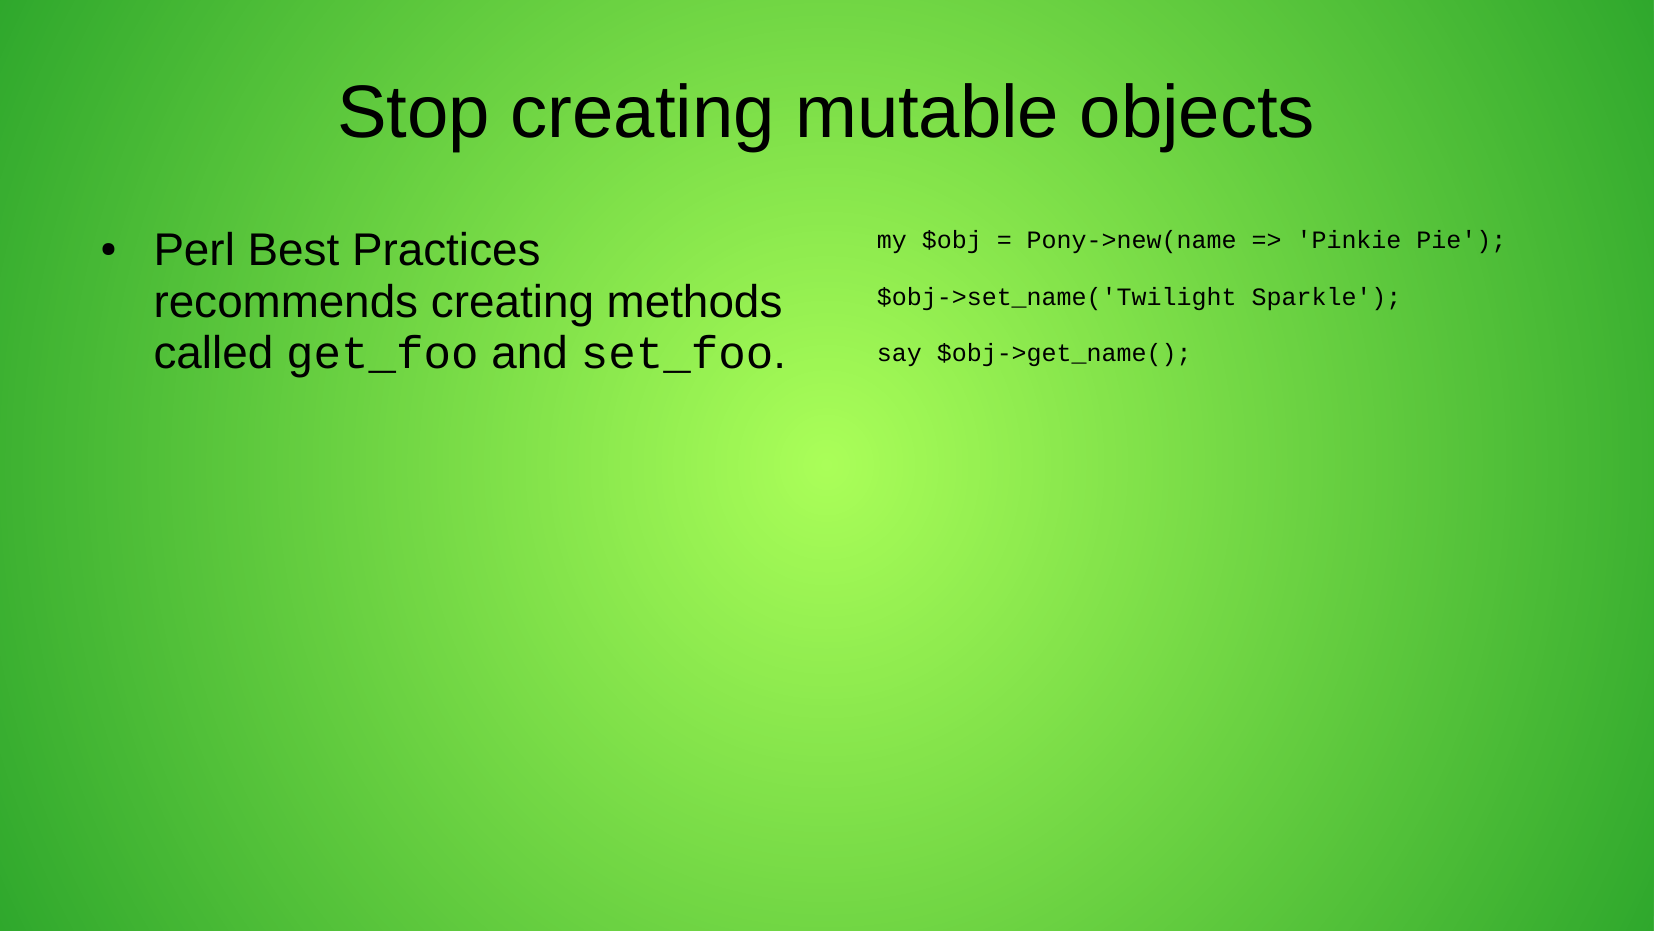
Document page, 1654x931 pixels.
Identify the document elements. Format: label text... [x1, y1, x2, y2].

list Perl Best Practices recommends creating methods called get_foo and set_foo. [82, 224, 809, 764]
title Stop creating mutable objects [82, 35, 1571, 189]
text_box my $obj = Pony->new(name => 'Pinkie Pie'); $obj->set_name('Twilight Sparkle'); say $obj->get_name(); [862, 220, 1571, 380]
